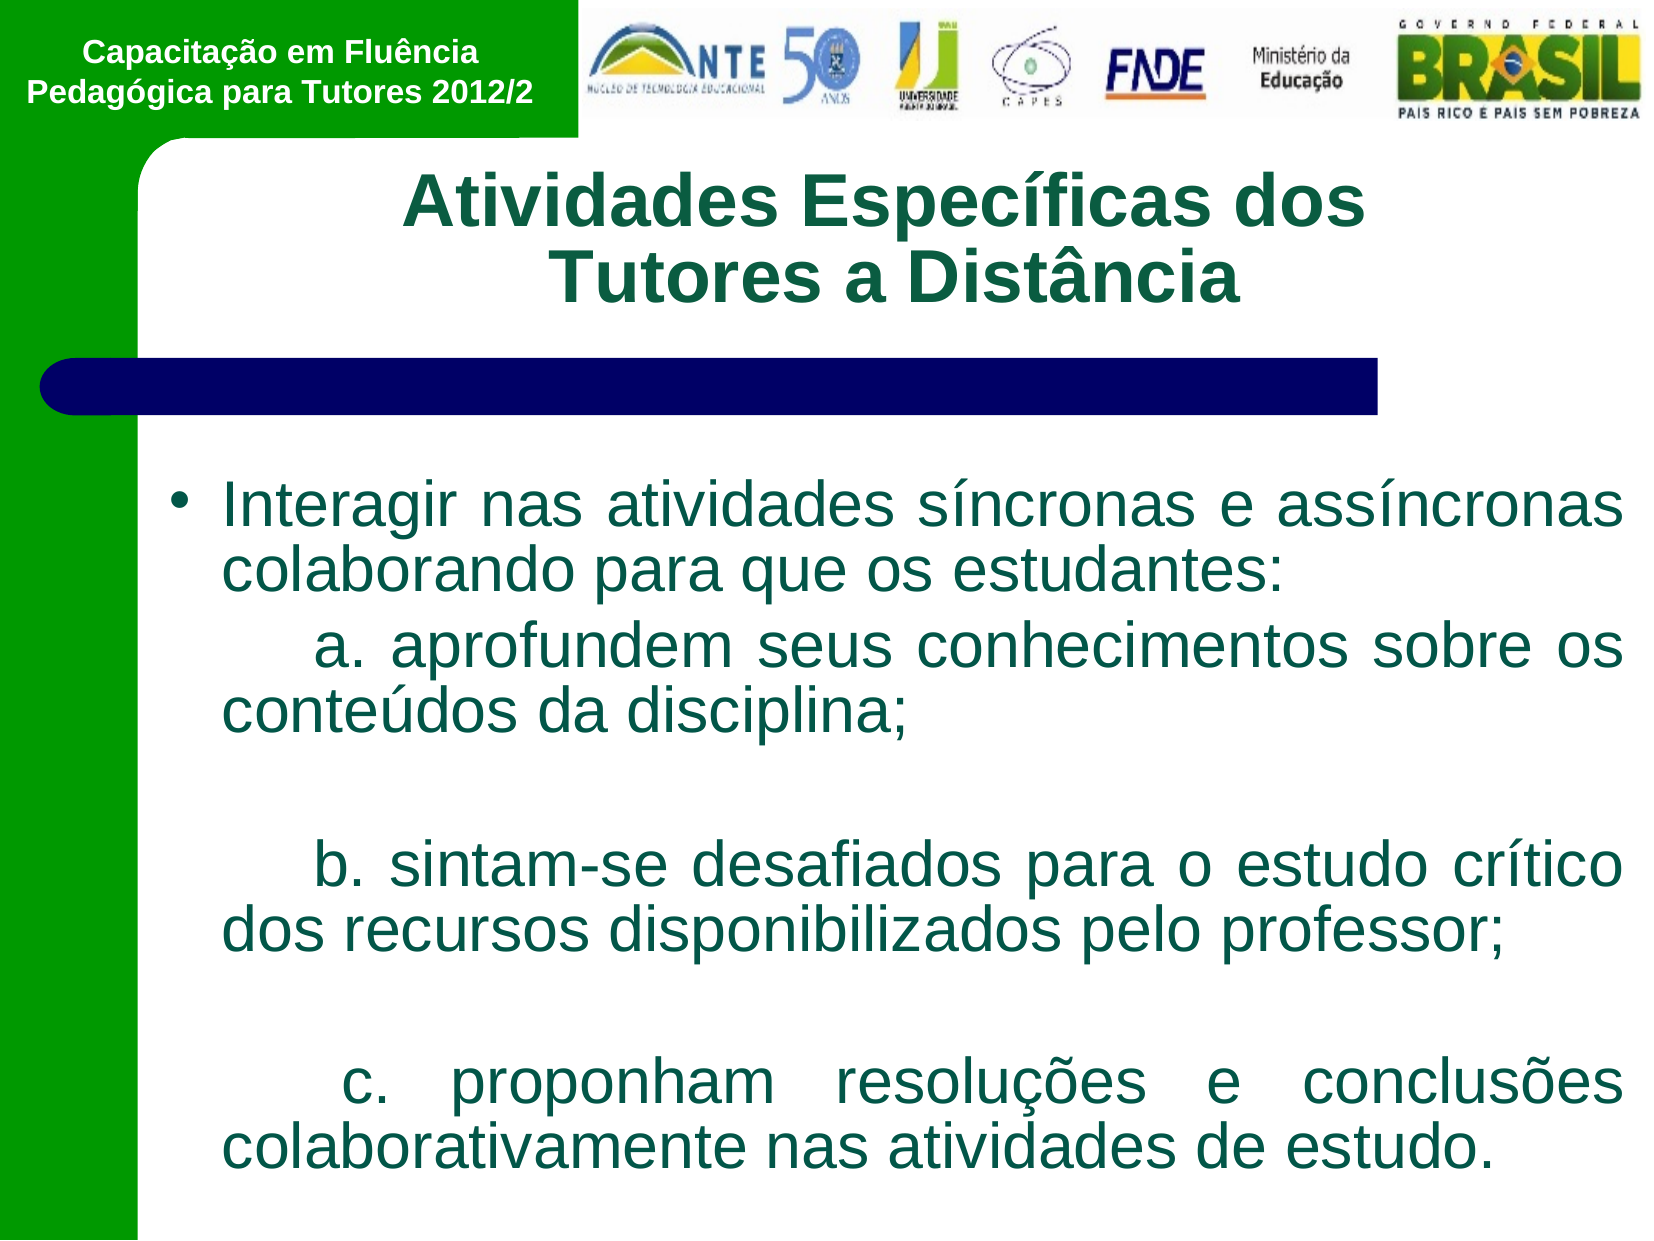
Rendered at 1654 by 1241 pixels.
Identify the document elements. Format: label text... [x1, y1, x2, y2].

title Atividades Específicas dos Tutores a Distância [177, 155, 1612, 386]
list Interagir nas atividades síncronas e assíncronas colaborando para que os estudantes: a. aprofundem seus conhecimentos sobre os conteúdos da disciplina; b. sintam-se desafiados para o estudo crítico dos recursos disponibilizados pelo professor; c. proponham resoluções e conclusões colaborativamente nas atividades de estudo. [151, 386, 1625, 1241]
picture [582, 8, 1646, 121]
